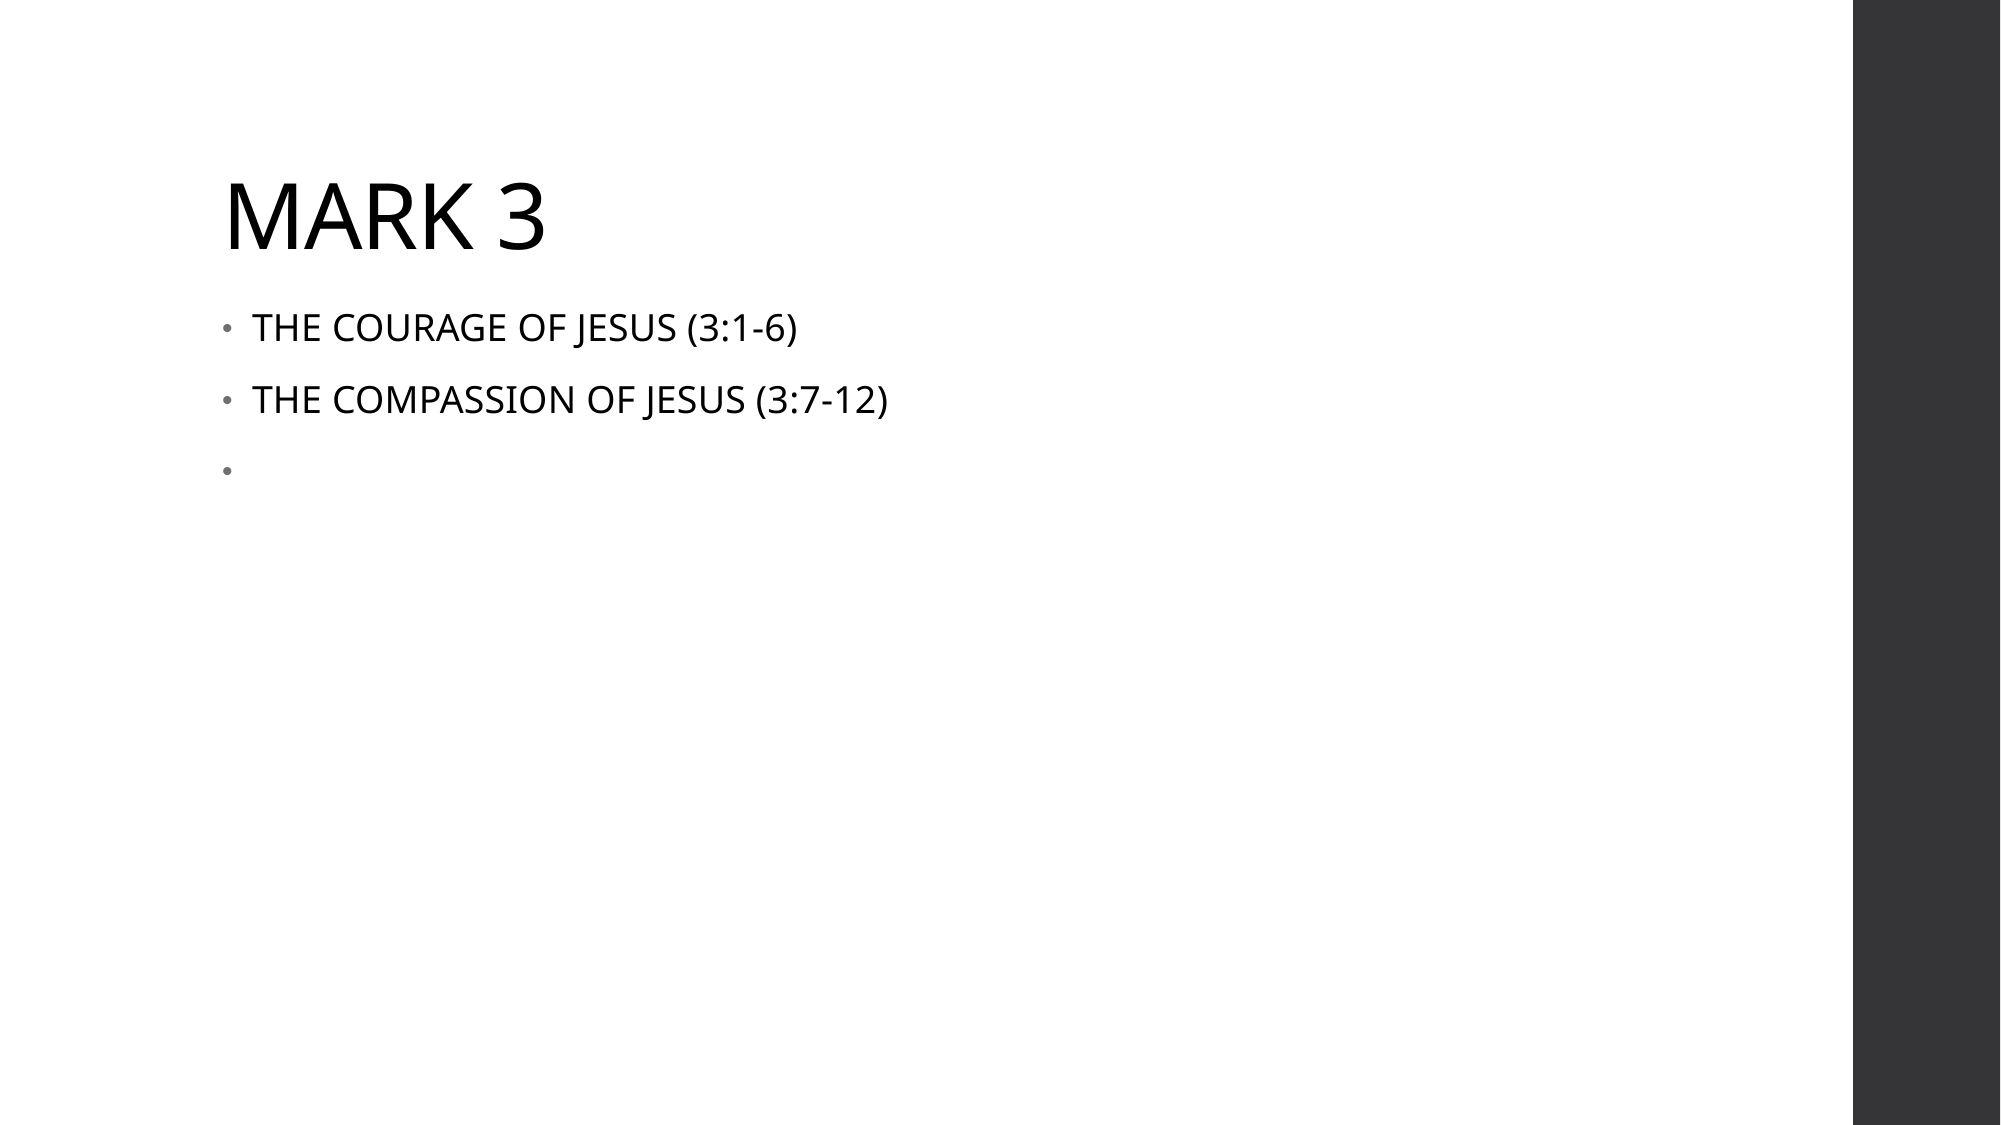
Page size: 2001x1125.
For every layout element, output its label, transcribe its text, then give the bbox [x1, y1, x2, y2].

list THE COURAGE OF JESUS (3:1-6) THE COMPASSION OF JESUS (3:7-12) [206, 299, 1617, 1014]
title MARK 3 [206, 60, 1797, 278]
